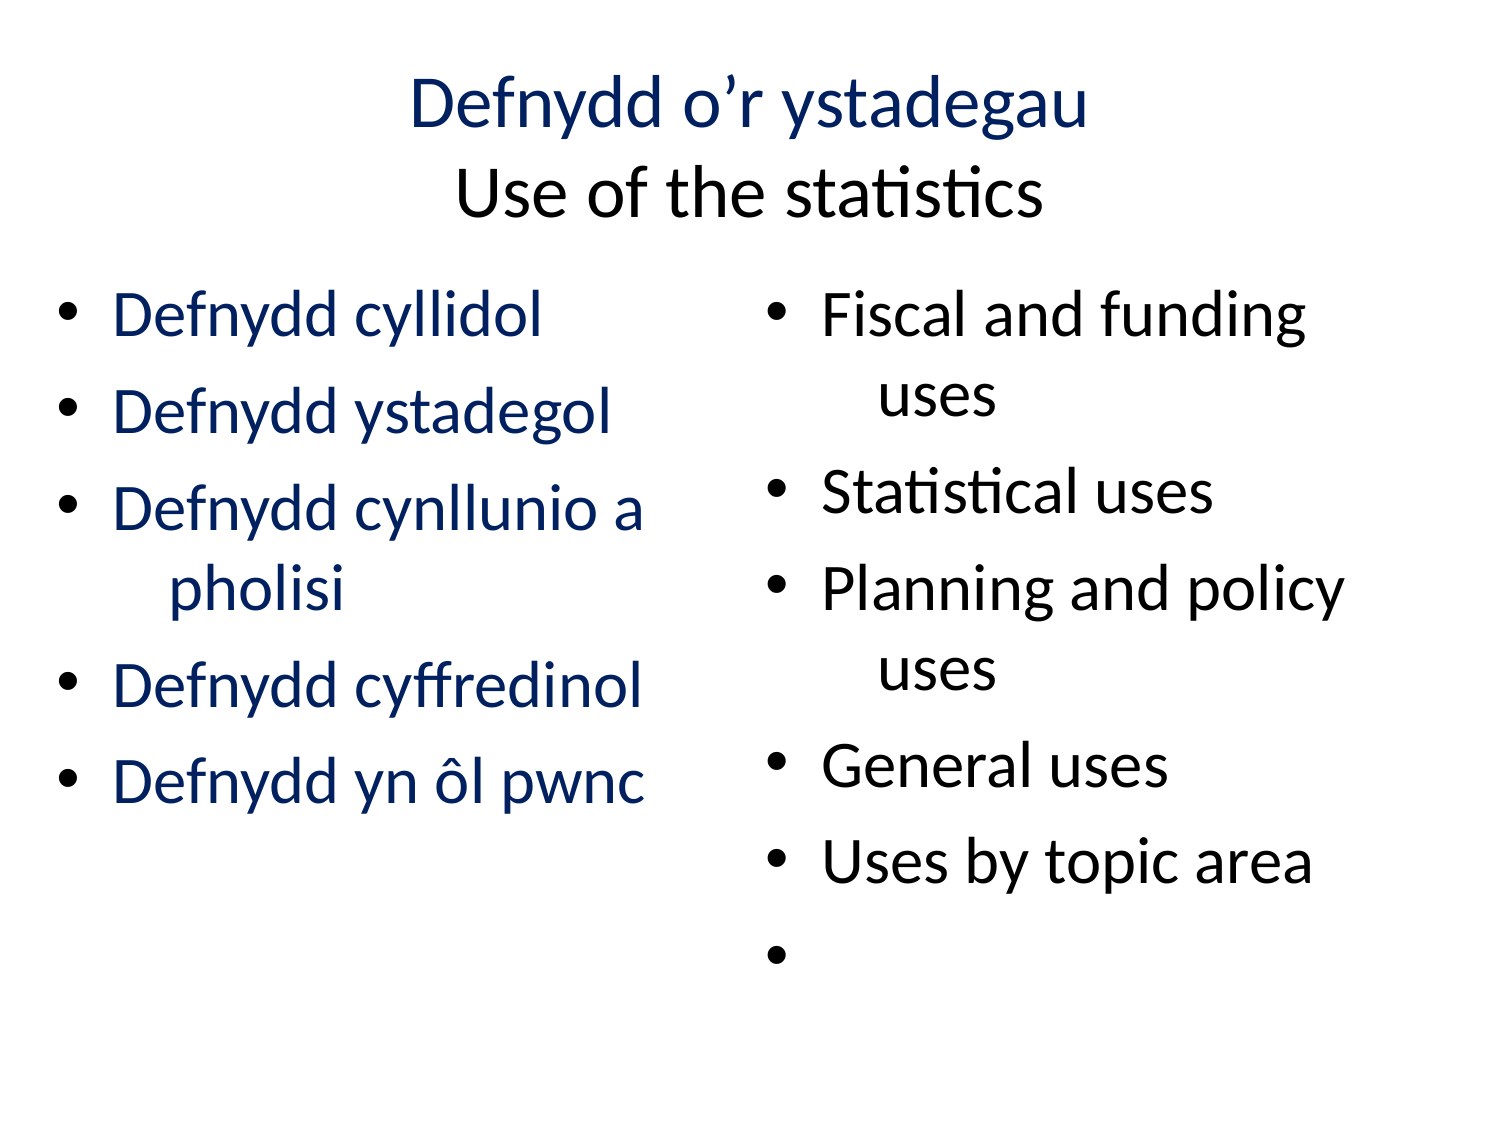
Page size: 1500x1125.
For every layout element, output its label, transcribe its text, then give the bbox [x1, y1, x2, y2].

title Defnydd o’r ystadegau Use of the statistics [75, 45, 1426, 233]
list Fiscal and funding uses Statistical uses Planning and policy uses General uses Uses by topic area [750, 262, 1426, 1036]
text_box Defnydd cyllidol Defnydd ystadegol Defnydd cynllunio a pholisi Defnydd cyffredinol Defnydd yn ôl pwnc [41, 262, 717, 1036]
